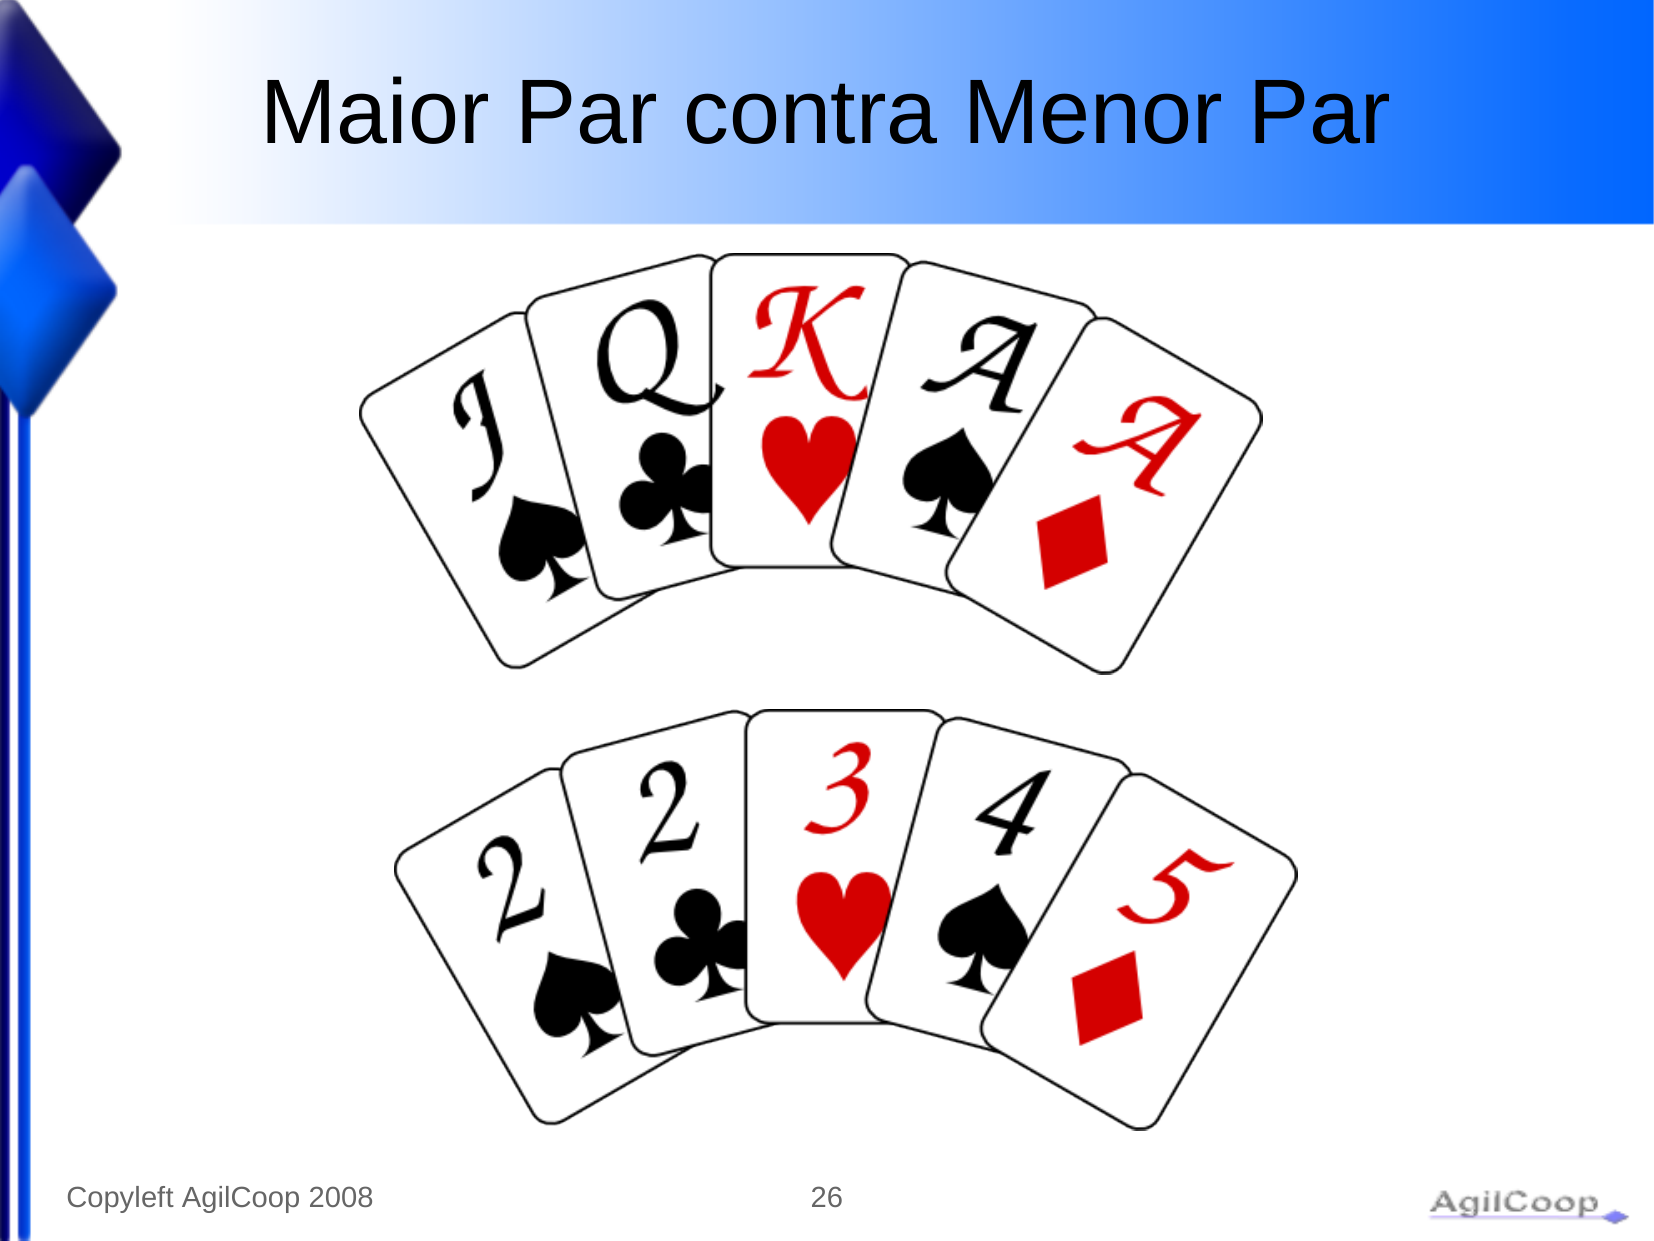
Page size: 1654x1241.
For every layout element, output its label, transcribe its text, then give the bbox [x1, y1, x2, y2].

title Maior Par contra Menor Par [82, 8, 1571, 216]
picture [0, 0, 1654, 1241]
